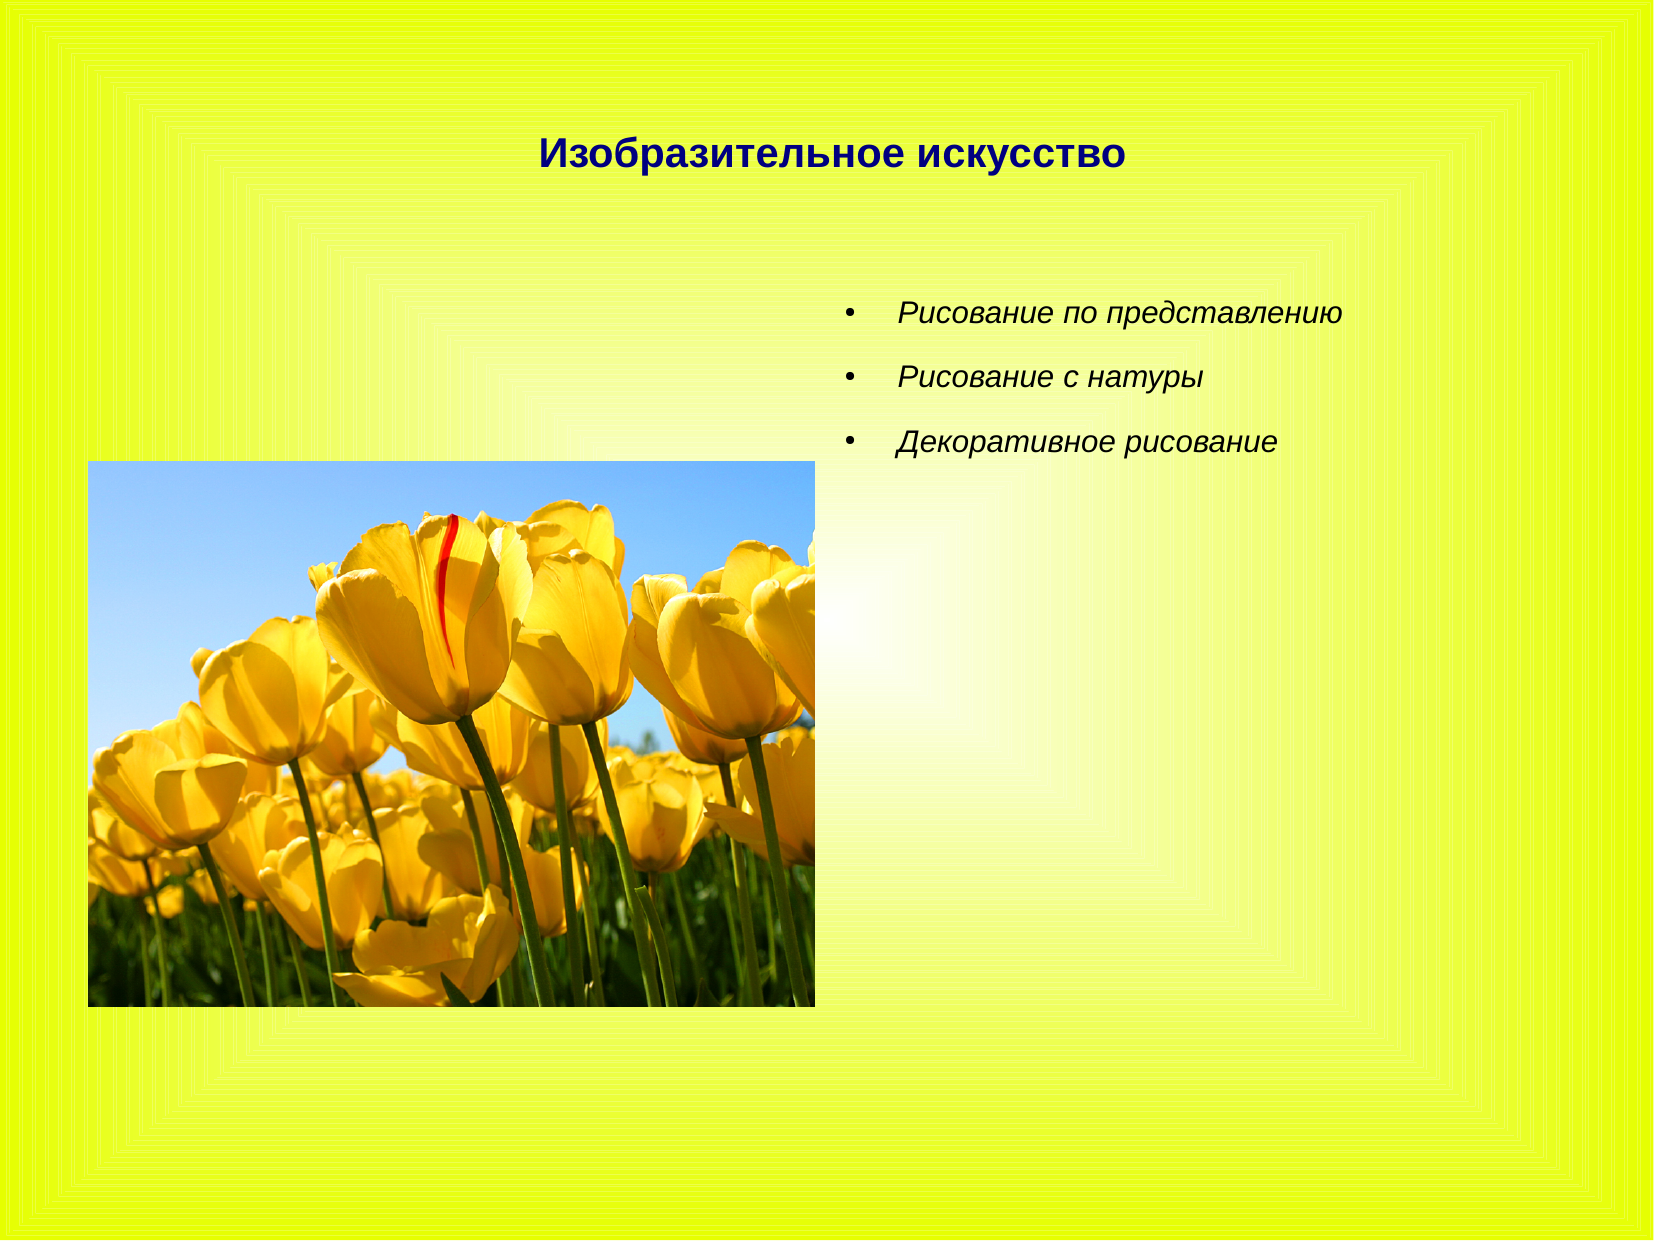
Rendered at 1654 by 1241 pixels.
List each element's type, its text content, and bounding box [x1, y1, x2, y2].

picture [88, 461, 815, 1007]
list Рисование по представлению Рисование с натуры Декоративное рисование [826, 295, 1553, 1100]
title Изобразительное искусство [82, 56, 1571, 250]
